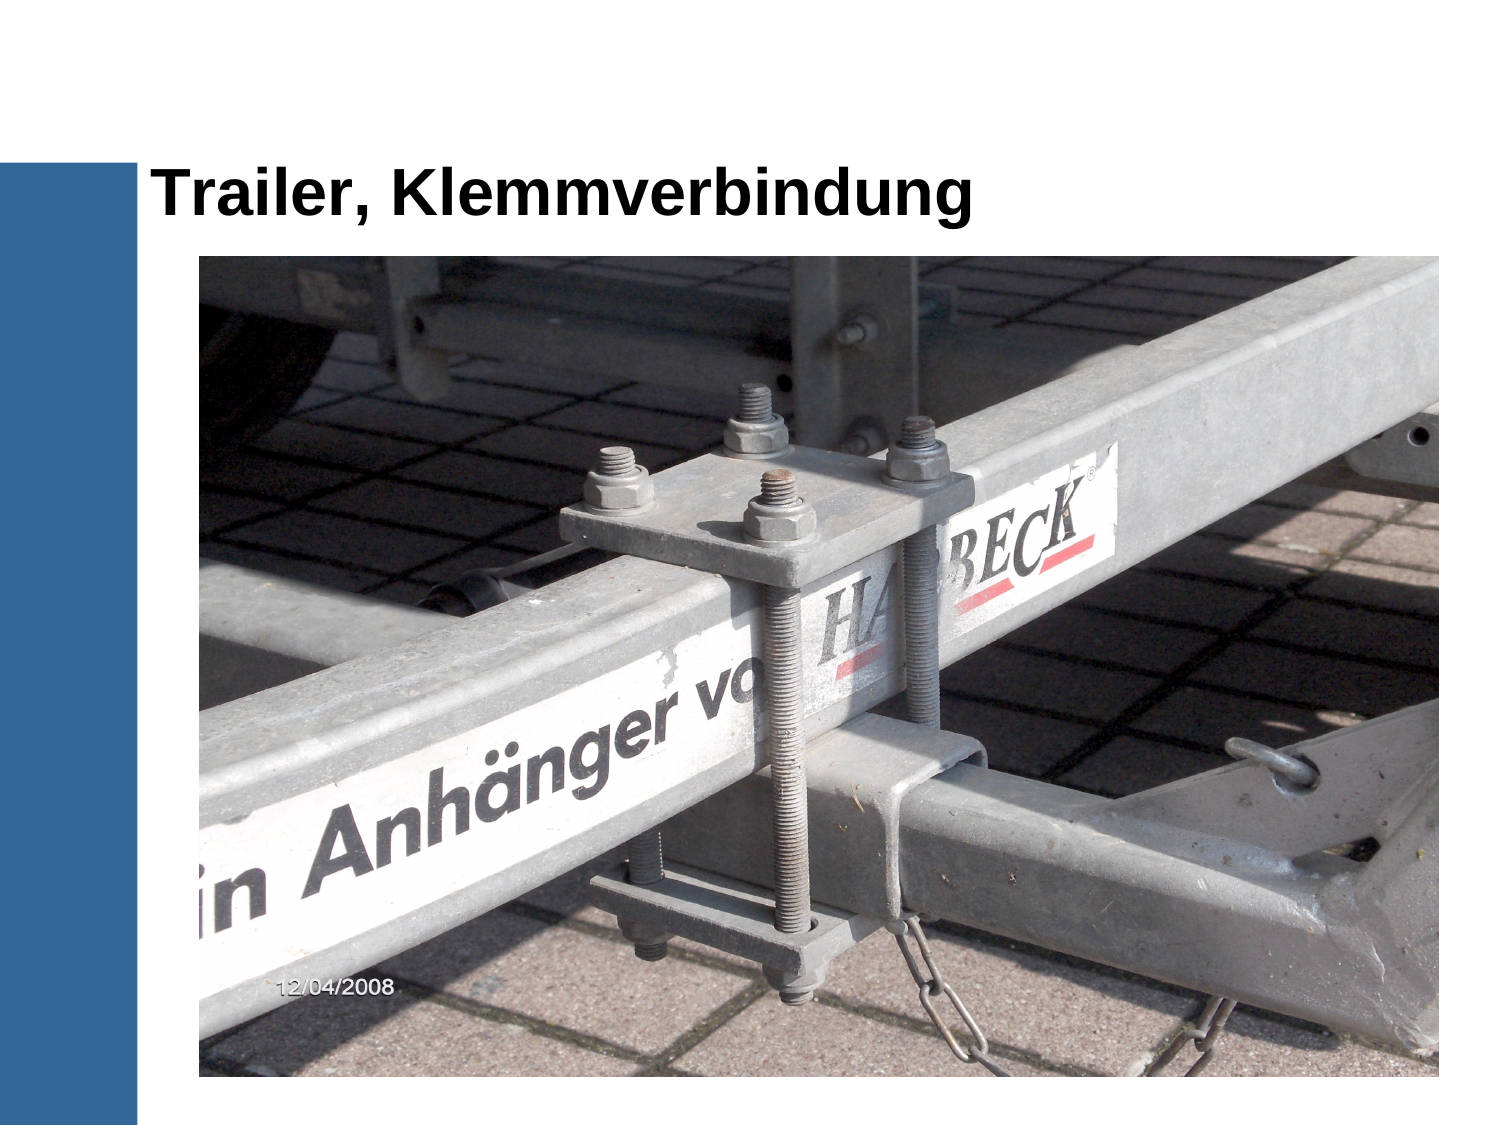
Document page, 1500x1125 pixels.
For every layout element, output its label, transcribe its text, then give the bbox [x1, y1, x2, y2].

title Trailer, Klemmverbindung [150, 100, 1423, 286]
picture [199, 256, 1439, 1077]
